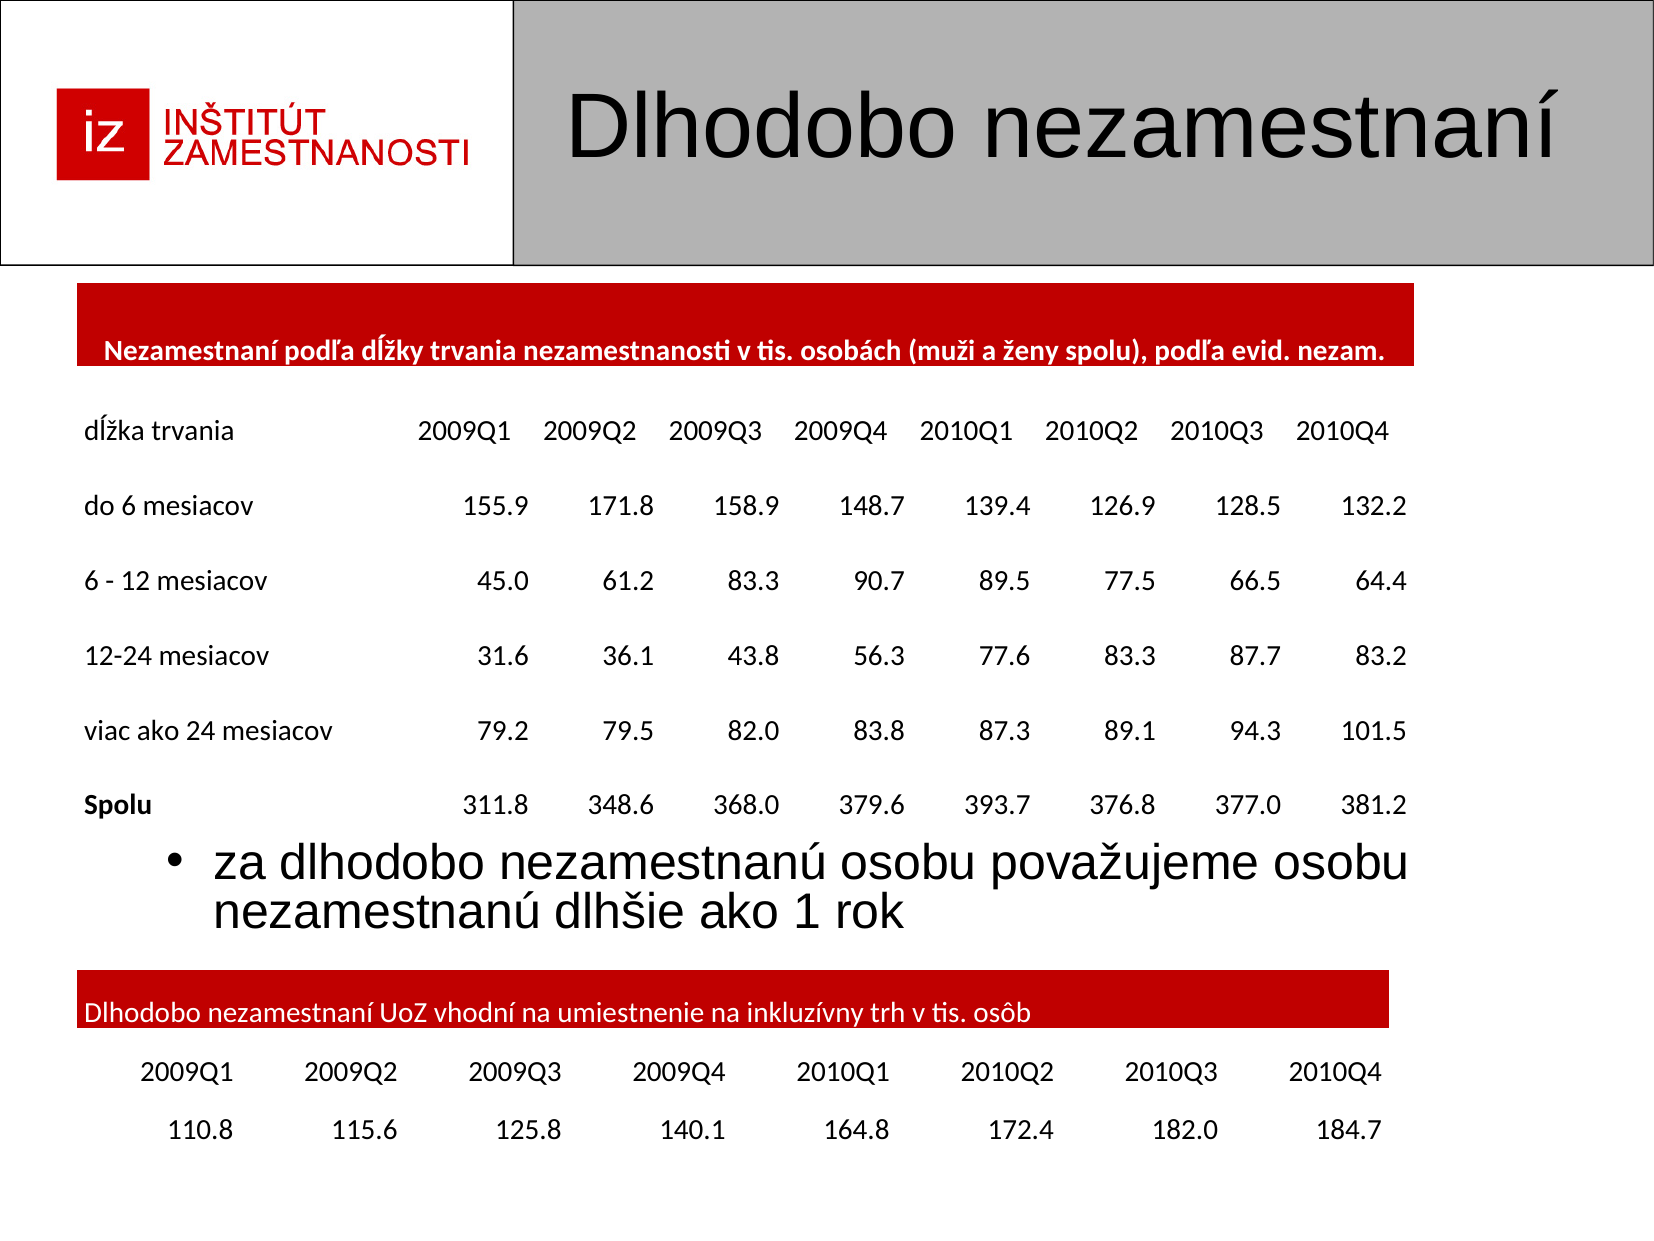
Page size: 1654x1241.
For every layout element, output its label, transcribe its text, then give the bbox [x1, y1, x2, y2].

table_cell 125.8 [405, 1087, 569, 1145]
table_cell 2010Q2 [1038, 366, 1163, 447]
table_cell 89.5 [912, 521, 1038, 596]
table_cell 83.3 [1038, 596, 1163, 671]
table_cell 158.9 [661, 447, 787, 521]
table_cell 377.0 [1163, 746, 1289, 820]
table_cell 155.9 [410, 447, 536, 521]
table_cell 90.7 [787, 521, 912, 596]
table_header Dlhodobo nezamestnaní UoZ vhodní na umiestnenie na inkluzívny trh v tis. osôb [77, 970, 1389, 1028]
table_cell 132.2 [1289, 447, 1414, 521]
table_cell 2010Q1 [733, 1028, 897, 1087]
table_cell 110.8 [77, 1087, 241, 1145]
table_cell 89.1 [1038, 671, 1163, 746]
table_cell 2009Q4 [569, 1028, 733, 1087]
table_cell 12-24 mesiacov [77, 596, 410, 671]
table_cell 36.1 [536, 596, 661, 671]
table_cell 2010Q3 [1163, 366, 1289, 447]
table_cell 83.3 [661, 521, 787, 596]
table_cell 164.8 [733, 1087, 897, 1145]
table_cell 31.6 [410, 596, 536, 671]
table_cell 126.9 [1038, 447, 1163, 521]
picture [5, 7, 512, 256]
table_cell dĺžka trvania [77, 366, 410, 447]
table_cell 66.5 [1163, 521, 1289, 596]
table_cell 45.0 [410, 521, 536, 596]
table_cell 311.8 [410, 746, 536, 820]
table_cell 6 - 12 mesiacov [77, 521, 410, 596]
table_cell 140.1 [569, 1087, 733, 1145]
table_cell viac ako 24 mesiacov [77, 671, 410, 746]
table_cell 172.4 [897, 1087, 1061, 1145]
table_cell 2010Q4 [1289, 366, 1414, 447]
table_cell 2010Q3 [1061, 1028, 1225, 1087]
table_cell 139.4 [912, 447, 1038, 521]
table_cell 128.5 [1163, 447, 1289, 521]
table_cell 184.7 [1225, 1087, 1389, 1145]
table_cell 2010Q4 [1225, 1028, 1389, 1087]
table_cell 376.8 [1038, 746, 1163, 820]
table_cell 77.5 [1038, 521, 1163, 596]
table_cell do 6 mesiacov [77, 447, 410, 521]
table_cell 64.4 [1289, 521, 1414, 596]
table_cell 393.7 [912, 746, 1038, 820]
table_cell 379.6 [787, 746, 912, 820]
table_cell 2009Q1 [77, 1028, 241, 1087]
table_cell 61.2 [536, 521, 661, 596]
table_cell 79.5 [536, 671, 661, 746]
table_cell 2009Q1 [410, 366, 536, 447]
table_cell 2010Q2 [897, 1028, 1061, 1087]
table_cell 368.0 [661, 746, 787, 820]
table_cell 148.7 [787, 447, 912, 521]
table_cell 87.3 [912, 671, 1038, 746]
table_cell 2009Q3 [661, 366, 787, 447]
table_cell 101.5 [1289, 671, 1414, 746]
table_cell 77.6 [912, 596, 1038, 671]
table_cell 2009Q2 [536, 366, 661, 447]
table_cell 87.7 [1163, 596, 1289, 671]
table_cell 82.0 [661, 671, 787, 746]
table_cell 94.3 [1163, 671, 1289, 746]
text_box za dlhodobo nezamestnanú osobu považujeme osobu nezamestnanú dlhšie ako 1 rok [76, 832, 1465, 947]
table_cell 83.2 [1289, 596, 1414, 671]
table_cell 83.8 [787, 671, 912, 746]
table_cell 115.6 [241, 1087, 405, 1145]
table_cell 43.8 [661, 596, 787, 671]
table_header Nezamestnaní podľa dĺžky trvania nezamestnanosti v tis. osobách (muži a ženy spolu), podľa evid. nezam. [77, 283, 1414, 366]
table_cell 348.6 [536, 746, 661, 820]
title Dlhodobo nezamestnaní [560, 29, 1565, 236]
table_cell 381.2 [1289, 746, 1414, 820]
table_cell 182.0 [1061, 1087, 1225, 1145]
table_cell 2009Q3 [405, 1028, 569, 1087]
table_cell 2009Q4 [787, 366, 912, 447]
table_cell 79.2 [410, 671, 536, 746]
table_cell 2009Q2 [241, 1028, 405, 1087]
table_cell 56.3 [787, 596, 912, 671]
table_cell 171.8 [536, 447, 661, 521]
table_cell 2010Q1 [912, 366, 1038, 447]
table_cell Spolu [77, 746, 410, 820]
